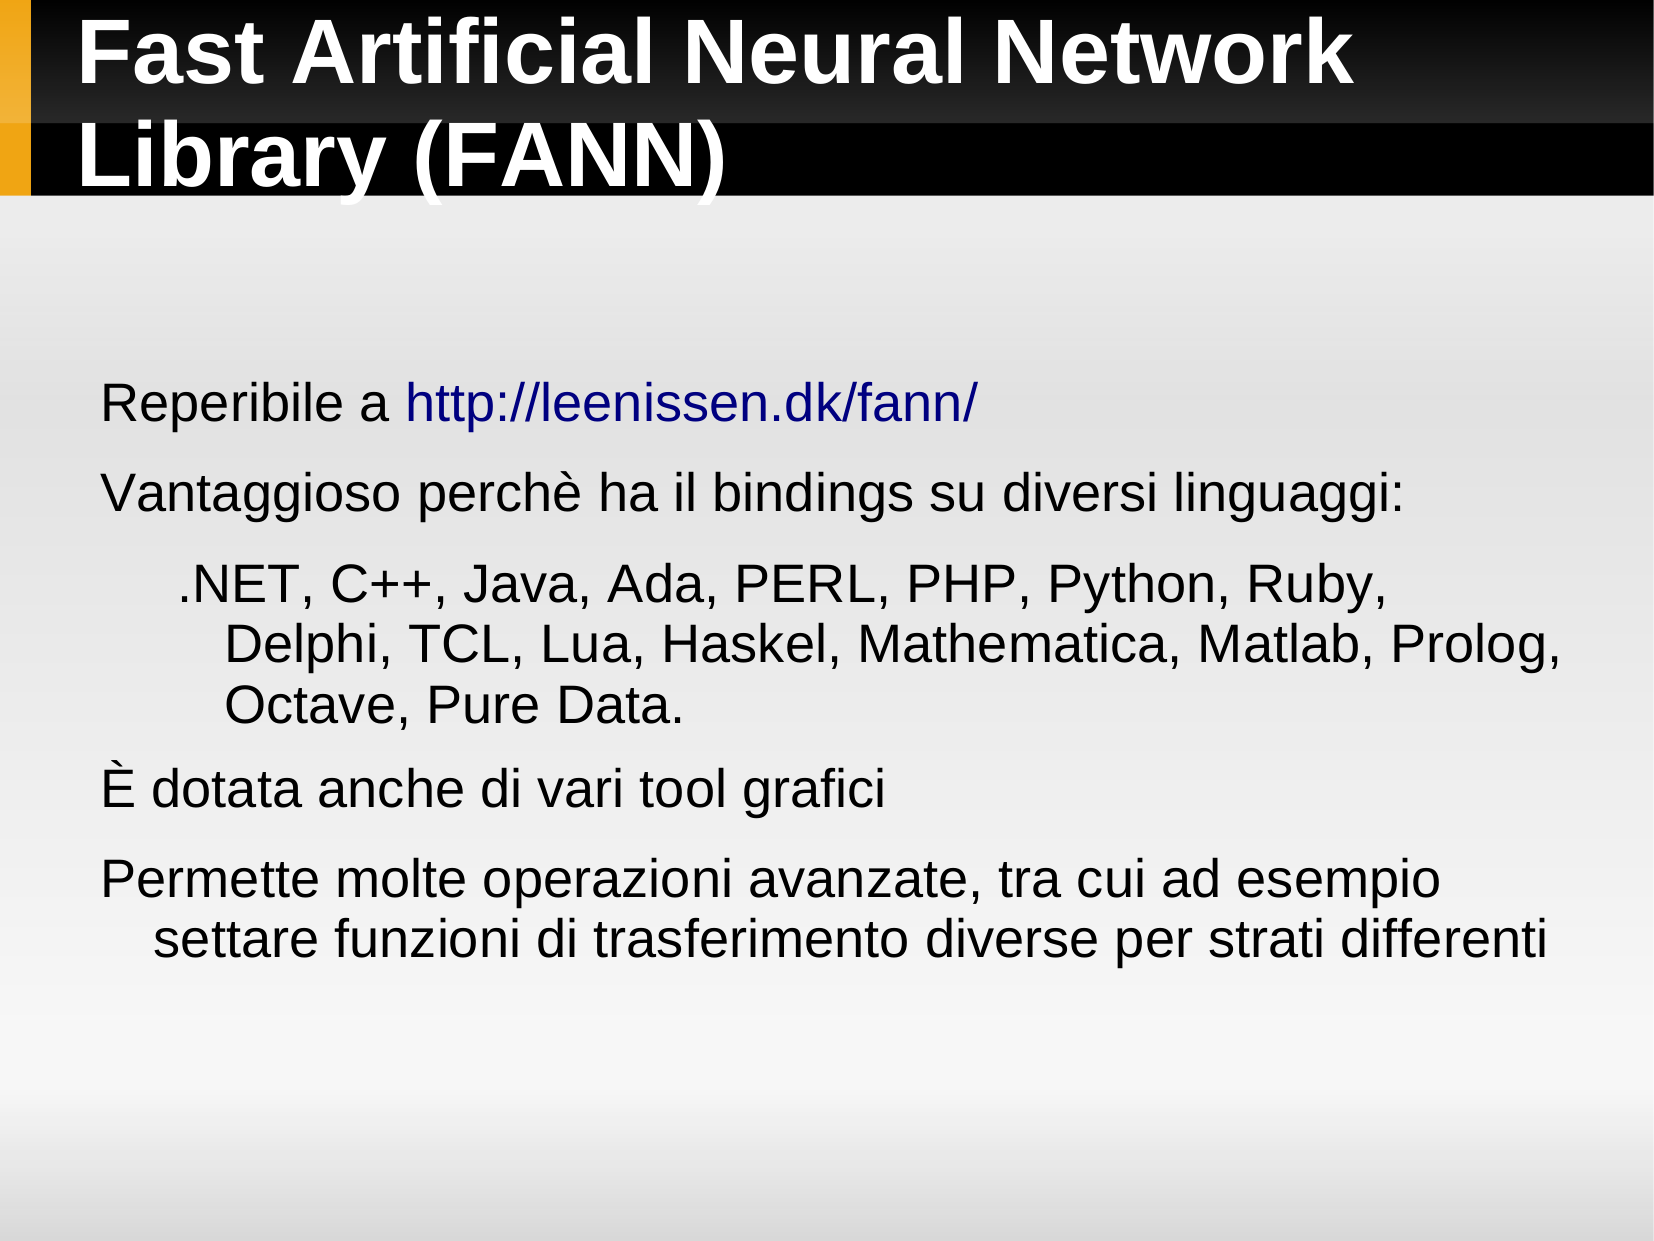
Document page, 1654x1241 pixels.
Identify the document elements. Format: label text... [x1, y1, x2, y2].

title Fast Artificial Neural Network Library (FANN) [76, 1, 1565, 207]
picture [0, 0, 1654, 1241]
list Reperibile a http://leenissen.dk/fann/ Vantaggioso perchè ha il bindings su diversi linguaggi: .NET, C++, Java, Ada, PERL, PHP, Python, Ruby, Delphi, TCL, Lua, Haskel, Mathematica, Matlab, Prolog, Octave, Pure Data. È dotata anche di vari tool grafici Permette molte operazioni avanzate, tra cui ad esempio settare funzioni di trasferimento diverse per strati differenti [82, 372, 1571, 1177]
